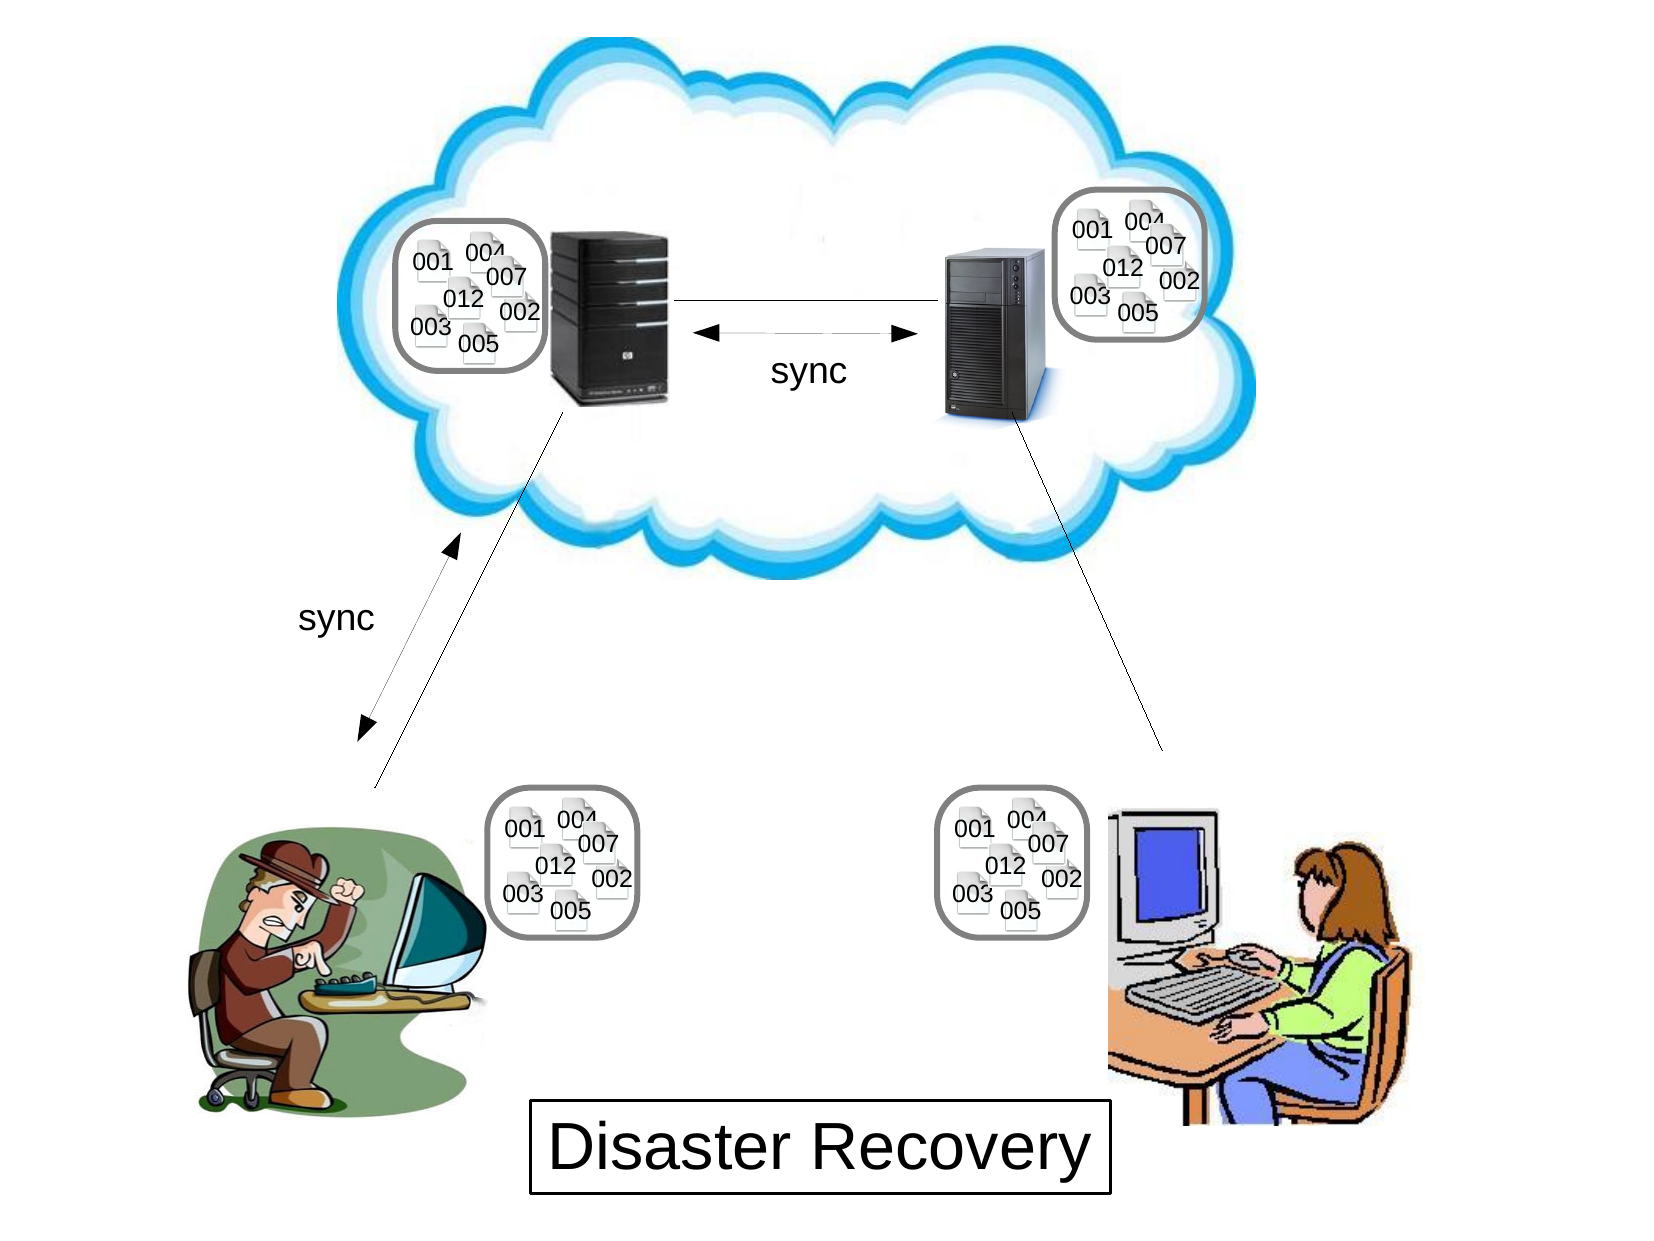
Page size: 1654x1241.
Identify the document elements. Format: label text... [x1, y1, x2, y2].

text_box Disaster Recovery [530, 1100, 1111, 1194]
picture [501, 797, 634, 933]
text_box sync [755, 341, 863, 399]
picture [951, 797, 1084, 933]
picture [187, 825, 488, 1120]
text_box sync [283, 588, 391, 646]
picture [1108, 807, 1425, 1126]
picture [337, 37, 1256, 580]
